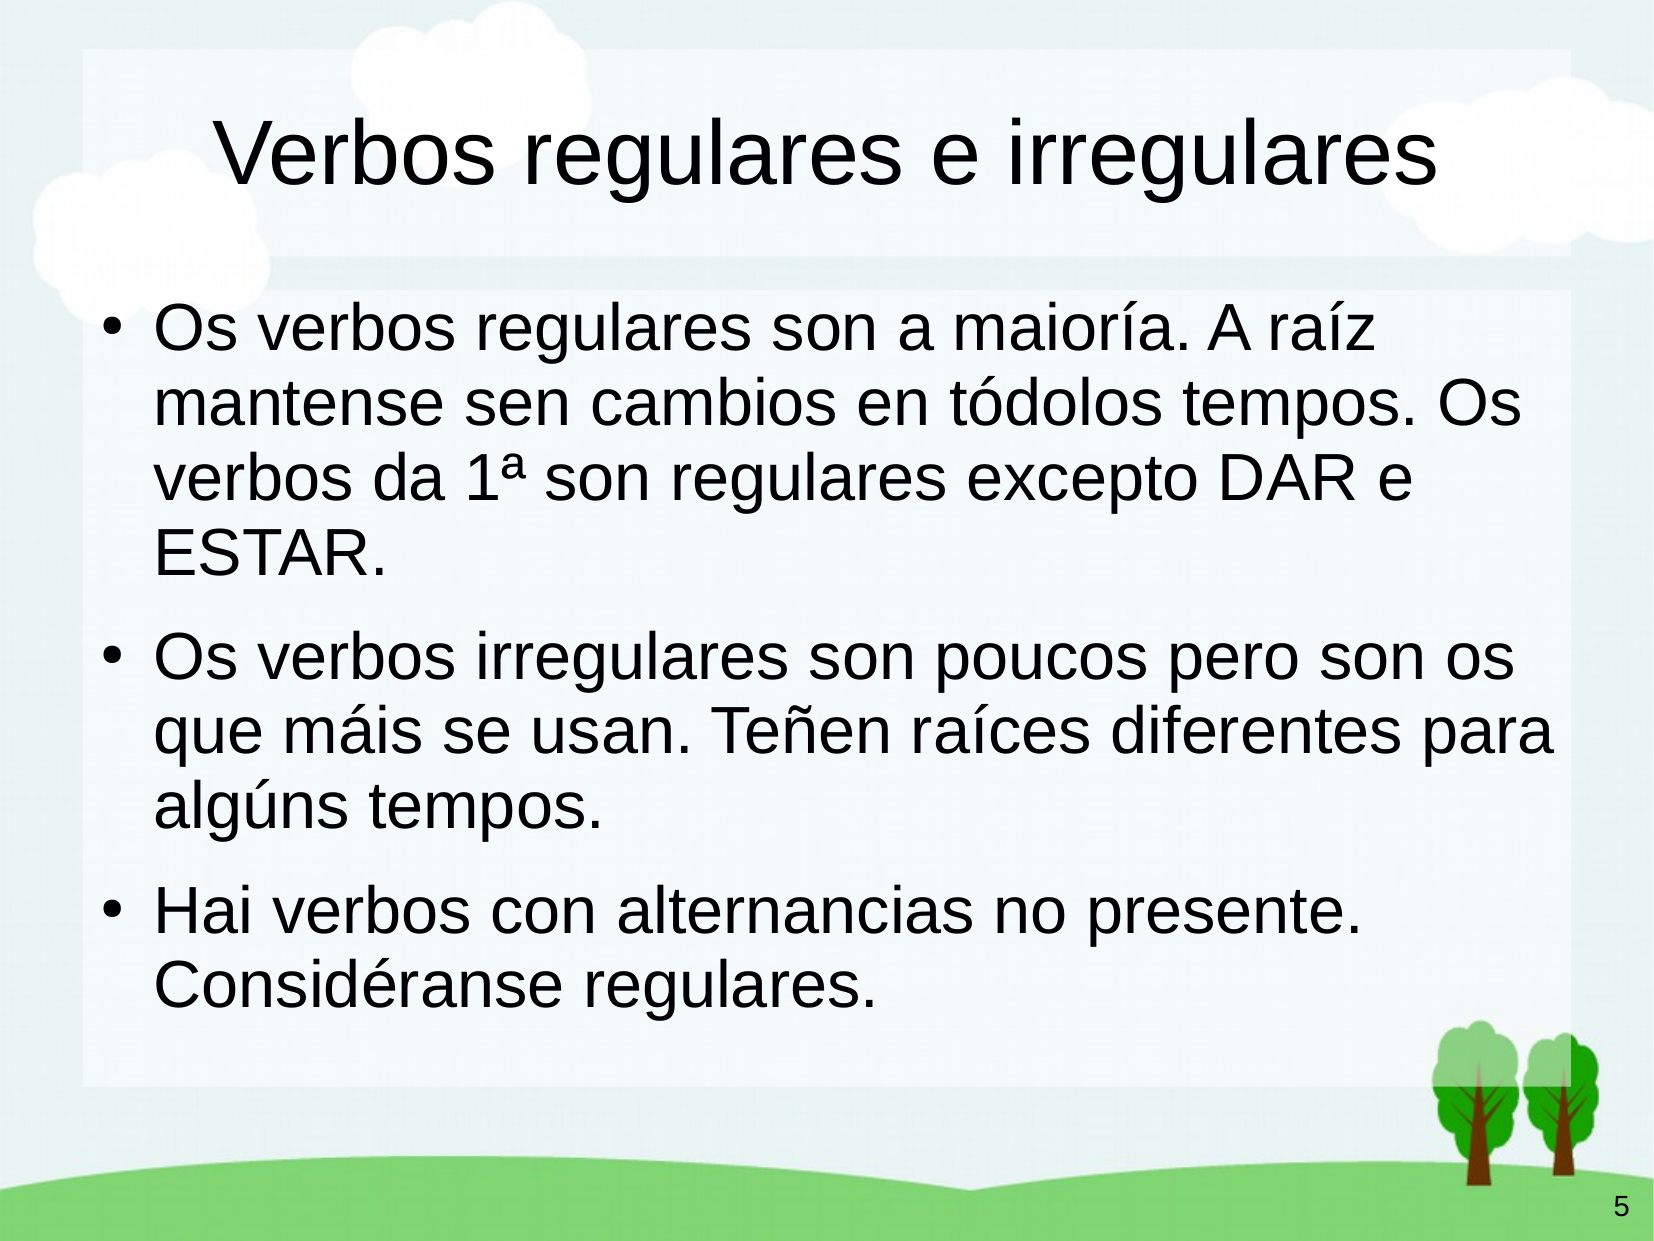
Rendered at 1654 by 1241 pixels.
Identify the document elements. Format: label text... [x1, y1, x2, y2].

title Verbos regulares e irregulares [82, 49, 1571, 257]
picture [0, 0, 1654, 1241]
list Os verbos regulares son a maioría. A raíz mantense sen cambios en tódolos tempos. Os verbos da 1ª son regulares excepto DAR e ESTAR. Os verbos irregulares son poucos pero son os que máis se usan. Teñen raíces diferentes para algúns tempos. Hai verbos con alternancias no presente. Considéranse regulares. [82, 290, 1571, 1087]
